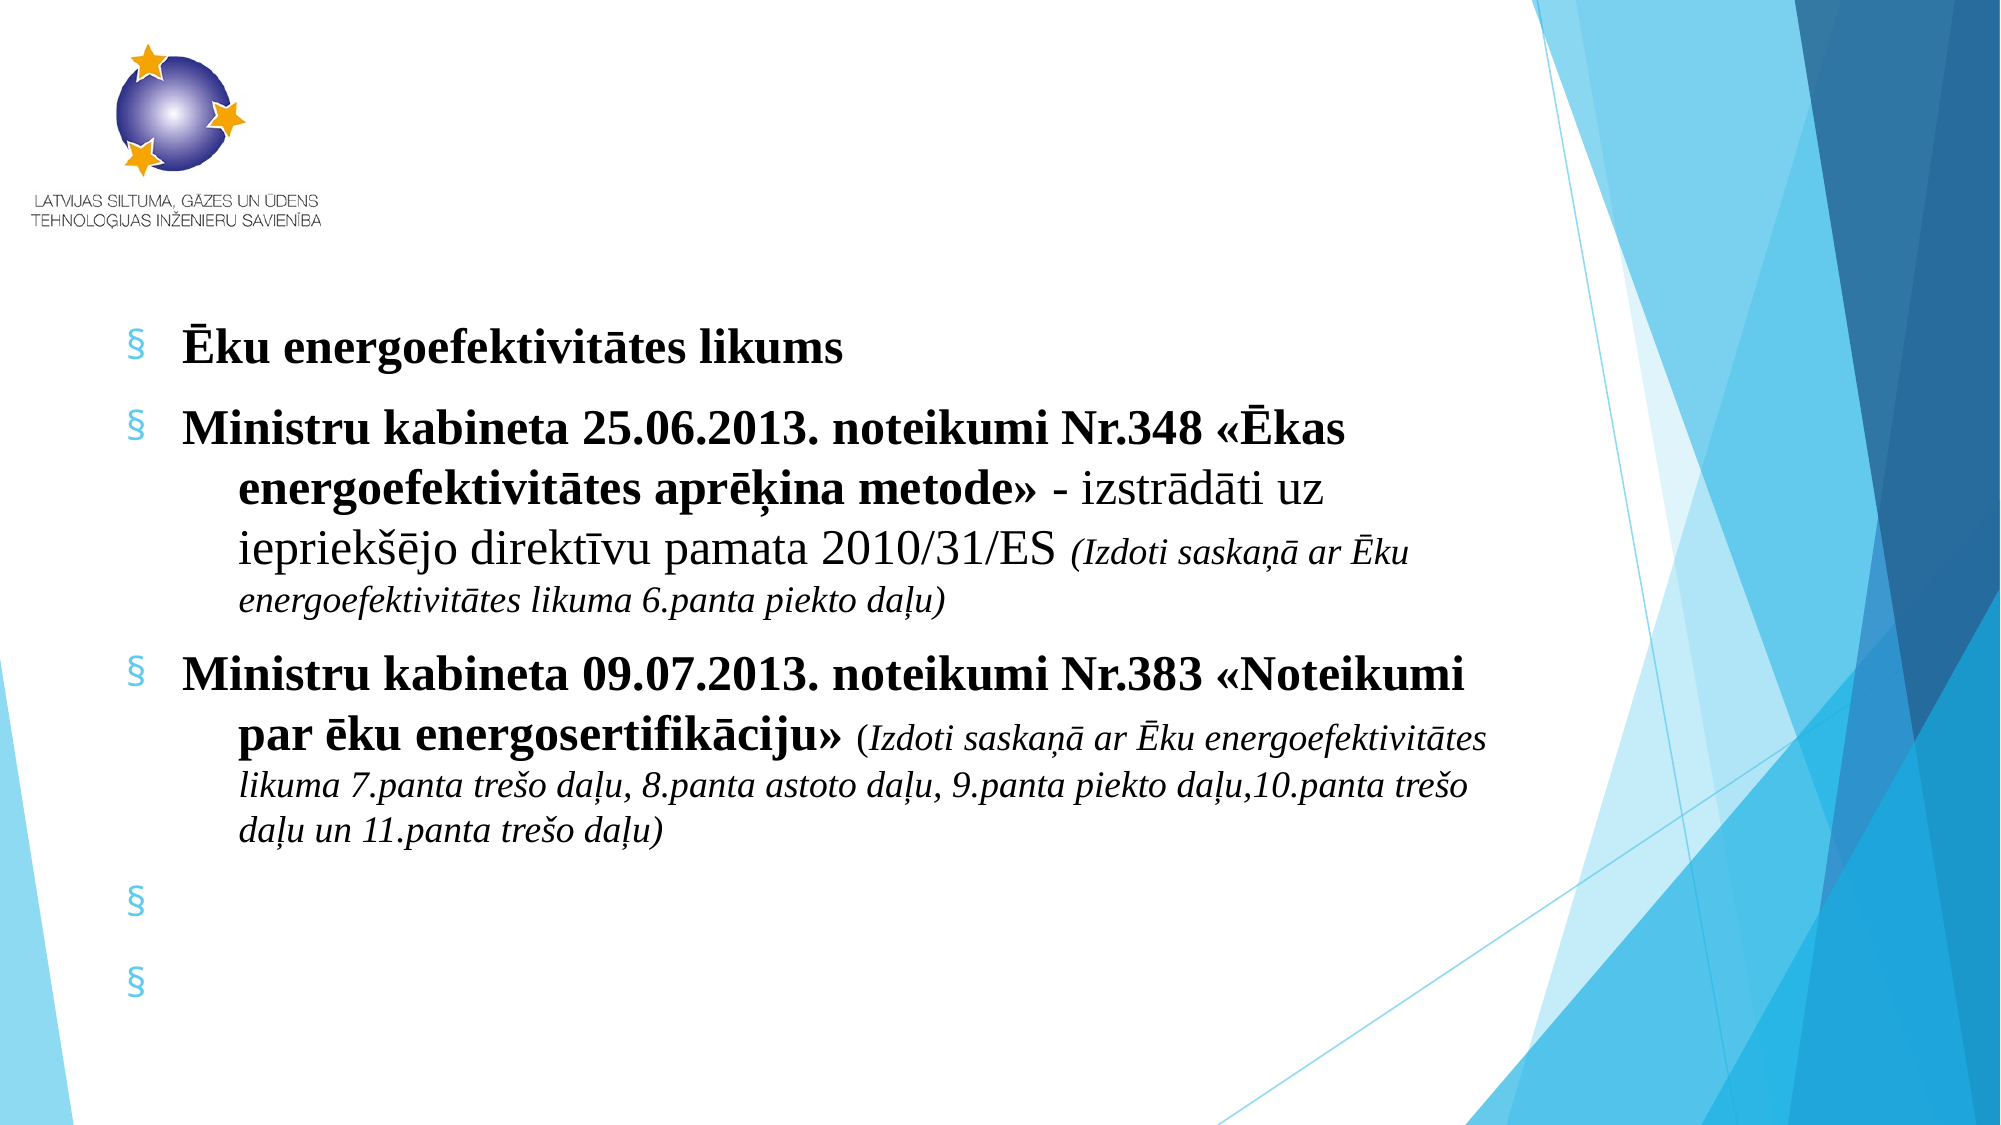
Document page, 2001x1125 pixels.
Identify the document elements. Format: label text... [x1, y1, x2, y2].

list Ēku energoefektivitātes likums Ministru kabineta 25.06.2013. noteikumi Nr.348 «Ēkas energoefektivitātes aprēķina metode» - izstrādāti uz iepriekšējo direktīvu pamata 2010/31/ES (Izdoti saskaņā ar Ēku energoefektivitātes likuma 6.panta piekto daļu) Ministru kabineta 09.07.2013. noteikumi Nr.383 «Noteikumi par ēku energosertifikāciju» (Izdoti saskaņā ar Ēku energoefektivitātes likuma 7.panta trešo daļu, 8.panta astoto daļu, 9.panta piekto daļu,10.panta trešo daļu un 11.panta trešo daļu) [111, 306, 1522, 992]
picture [31, 39, 321, 229]
